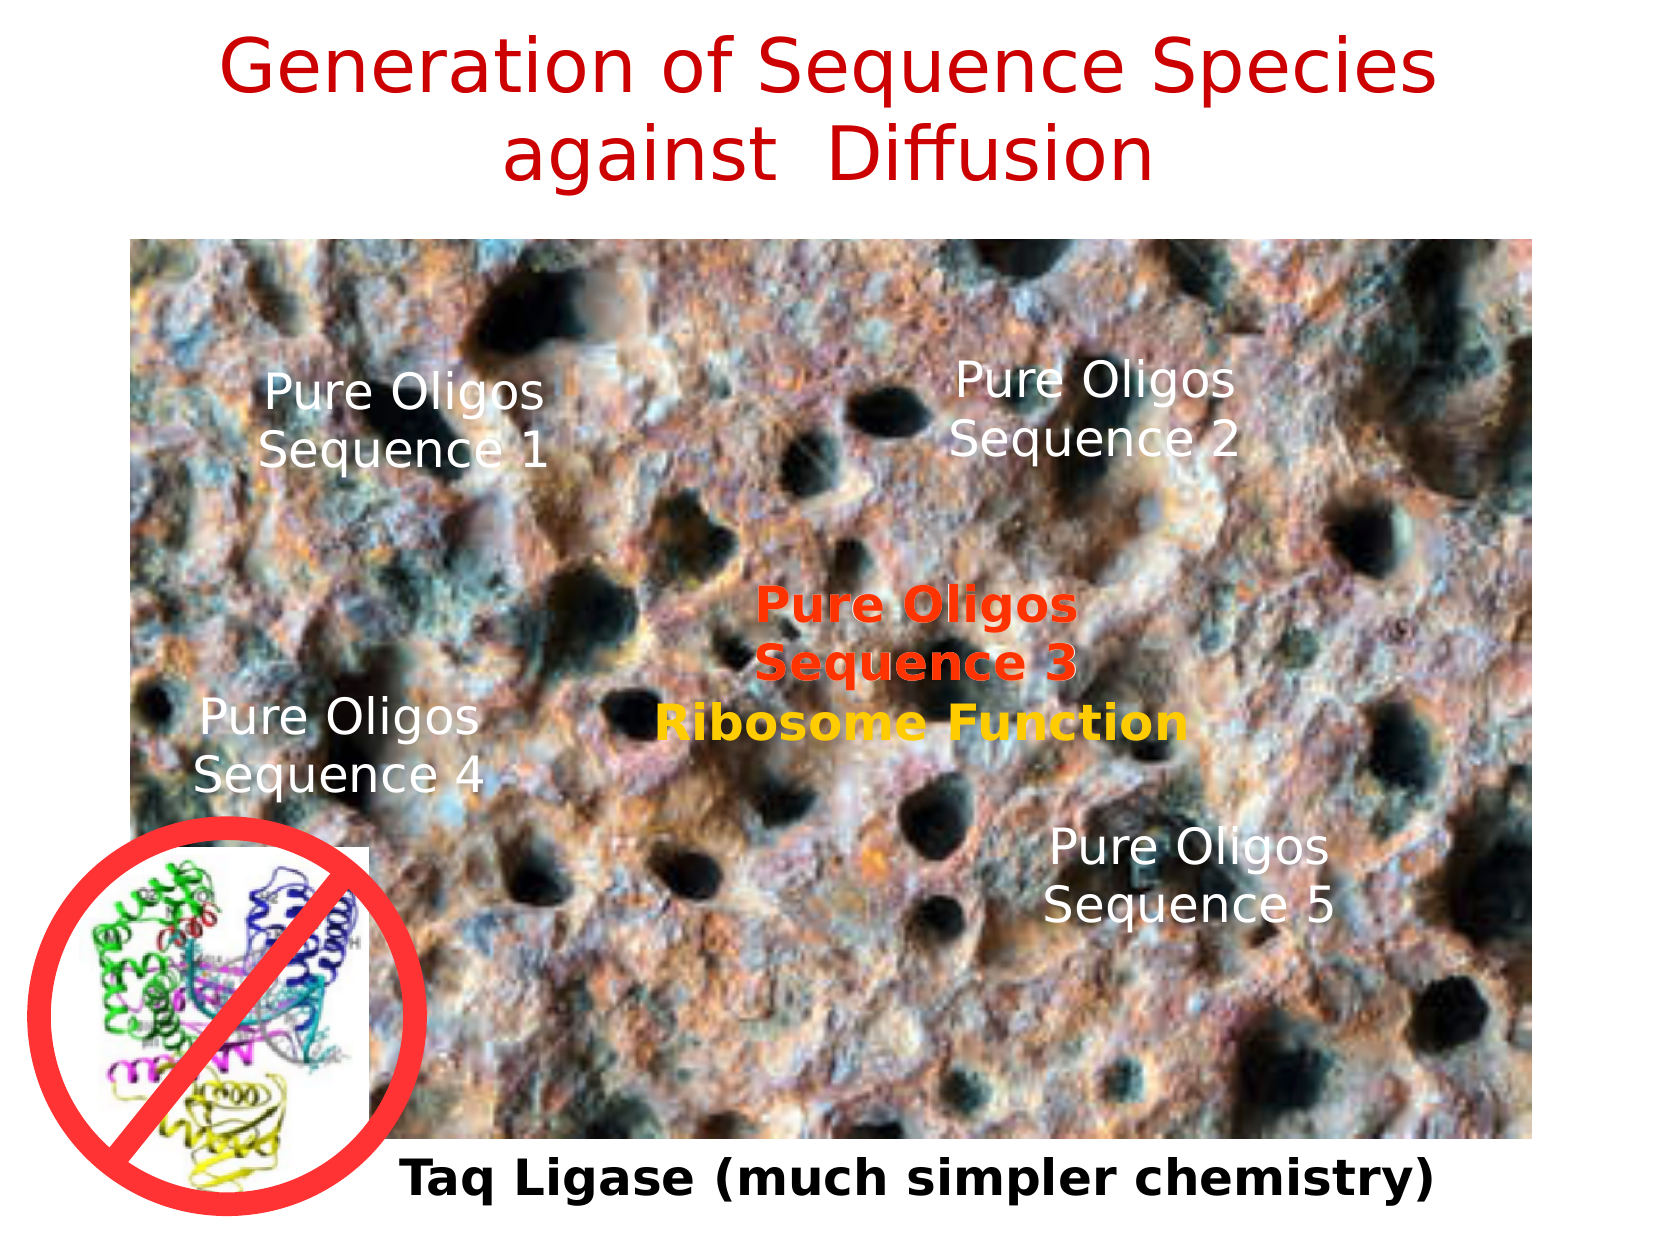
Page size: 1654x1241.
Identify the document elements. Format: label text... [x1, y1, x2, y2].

title Generation of Sequence Species against Diffusion [0, 22, 1654, 198]
picture [68, 1139, 198, 1215]
text_box Ribosome Function [638, 686, 1205, 760]
picture [130, 239, 1532, 1139]
text_box Pure Oligos Sequence 5 [1027, 810, 1353, 943]
picture [129, 890, 403, 1192]
picture [68, 841, 329, 1146]
text_box Taq Ligase (much simpler chemistry) [384, 1141, 1453, 1215]
text_box Pure Oligos Sequence 3 [738, 568, 1096, 686]
text_box Pure Oligos Sequence 1 [242, 355, 567, 488]
text_box Pure Oligos Sequence 2 [933, 343, 1258, 476]
text_box Pure Oligos Sequence 4 [177, 680, 502, 813]
picture [68, 847, 119, 893]
picture [256, 1158, 369, 1215]
